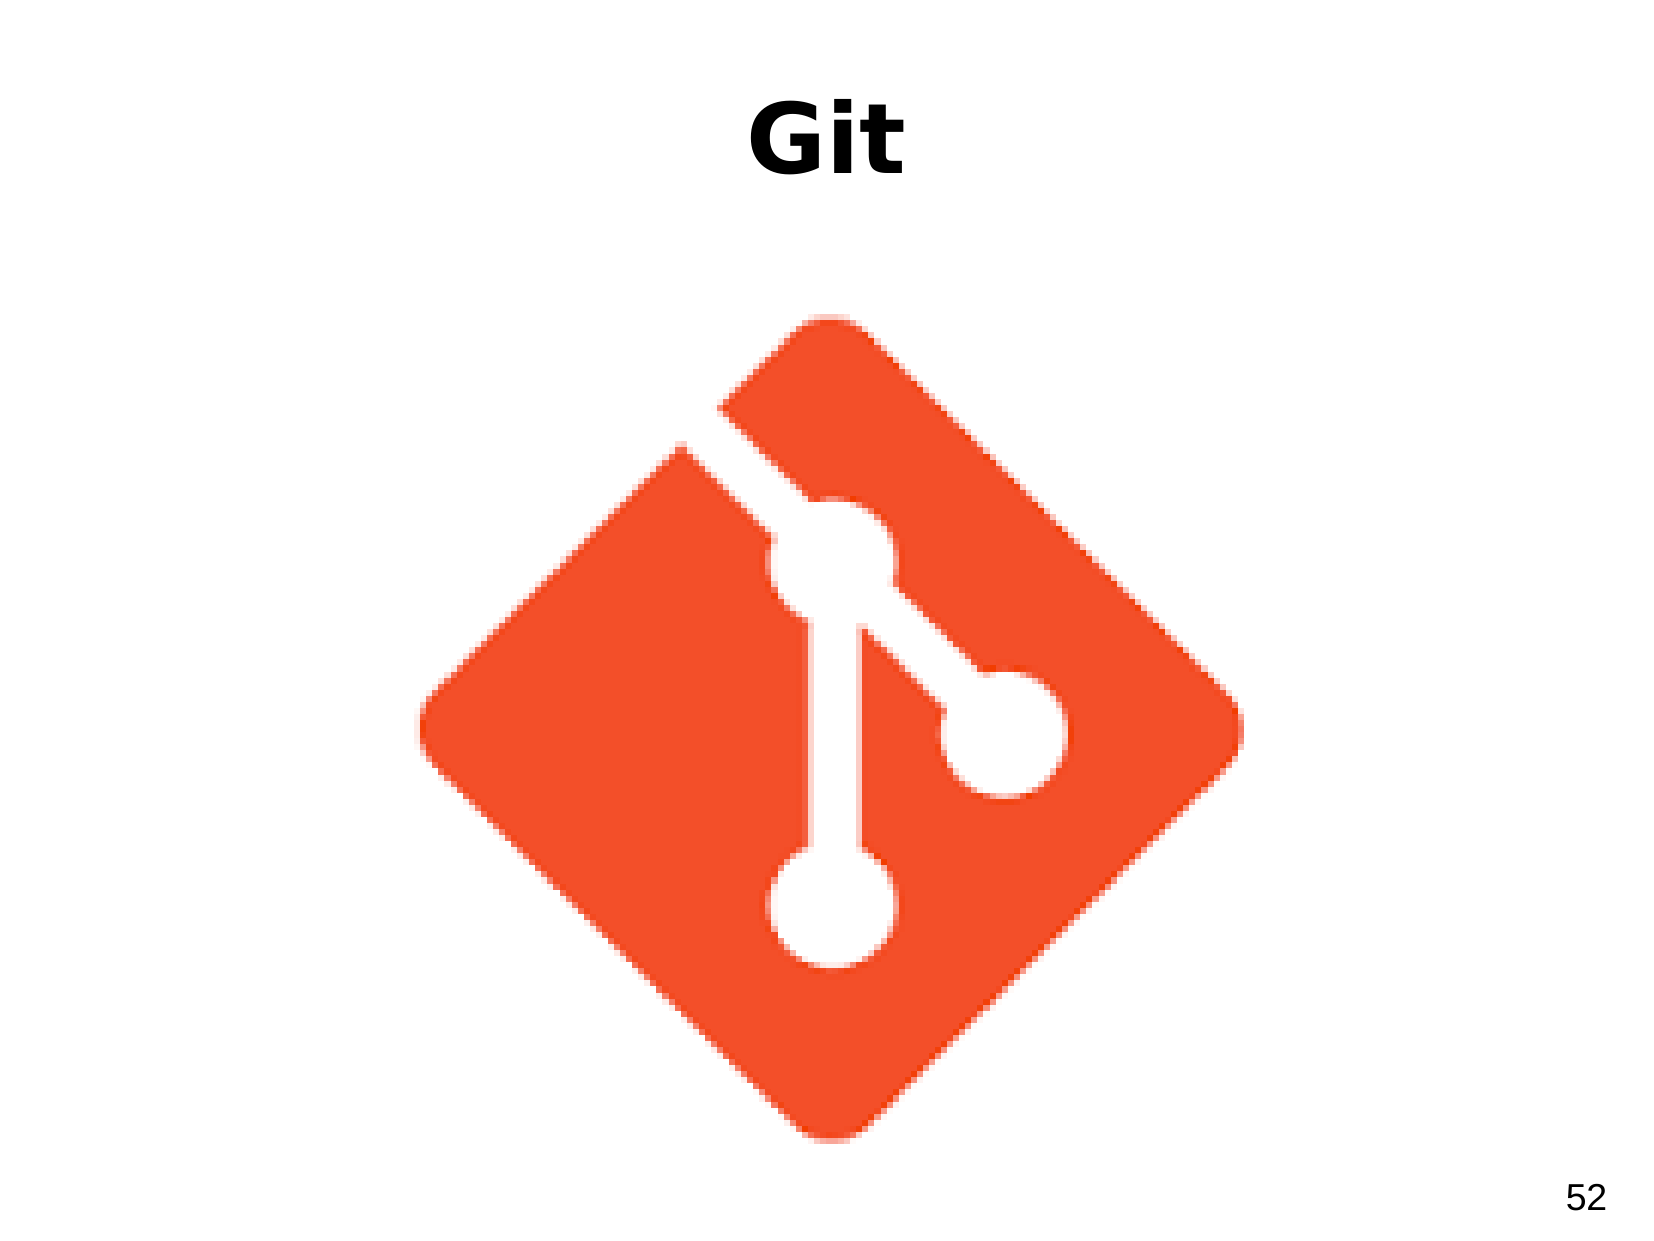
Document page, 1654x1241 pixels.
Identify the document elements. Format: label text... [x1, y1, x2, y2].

picture [342, 236, 1311, 1205]
title Git [82, 61, 1571, 207]
